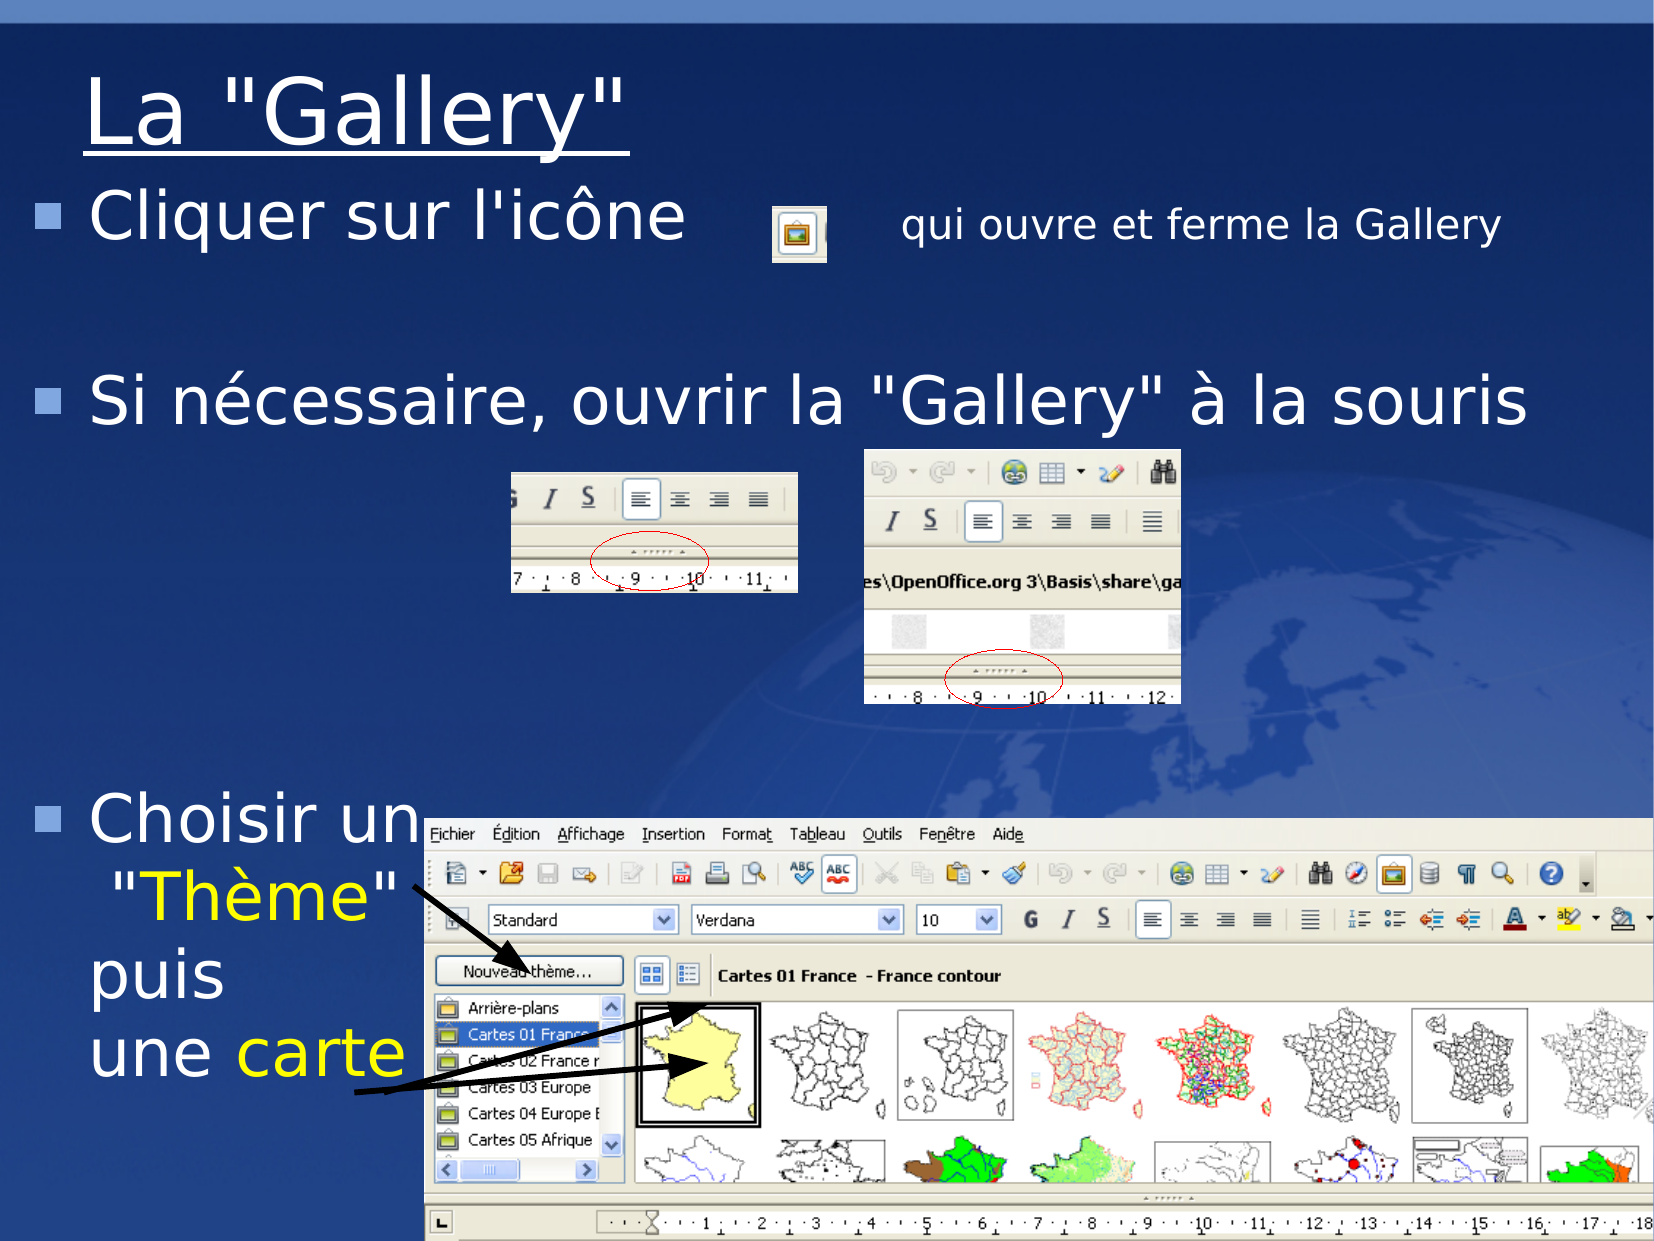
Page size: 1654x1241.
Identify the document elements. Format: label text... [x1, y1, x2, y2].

picture [0, 0, 1654, 1241]
list Cliquer sur l'icône qui ouvre et ferme la Gallery Si nécessaire, ouvrir la "Gallery" à la souris Choisir un "Thème" puis une carte [17, 177, 1625, 1241]
picture [511, 472, 798, 593]
picture [864, 449, 1181, 705]
title La "Gallery" [82, 49, 1571, 177]
picture [772, 206, 827, 263]
